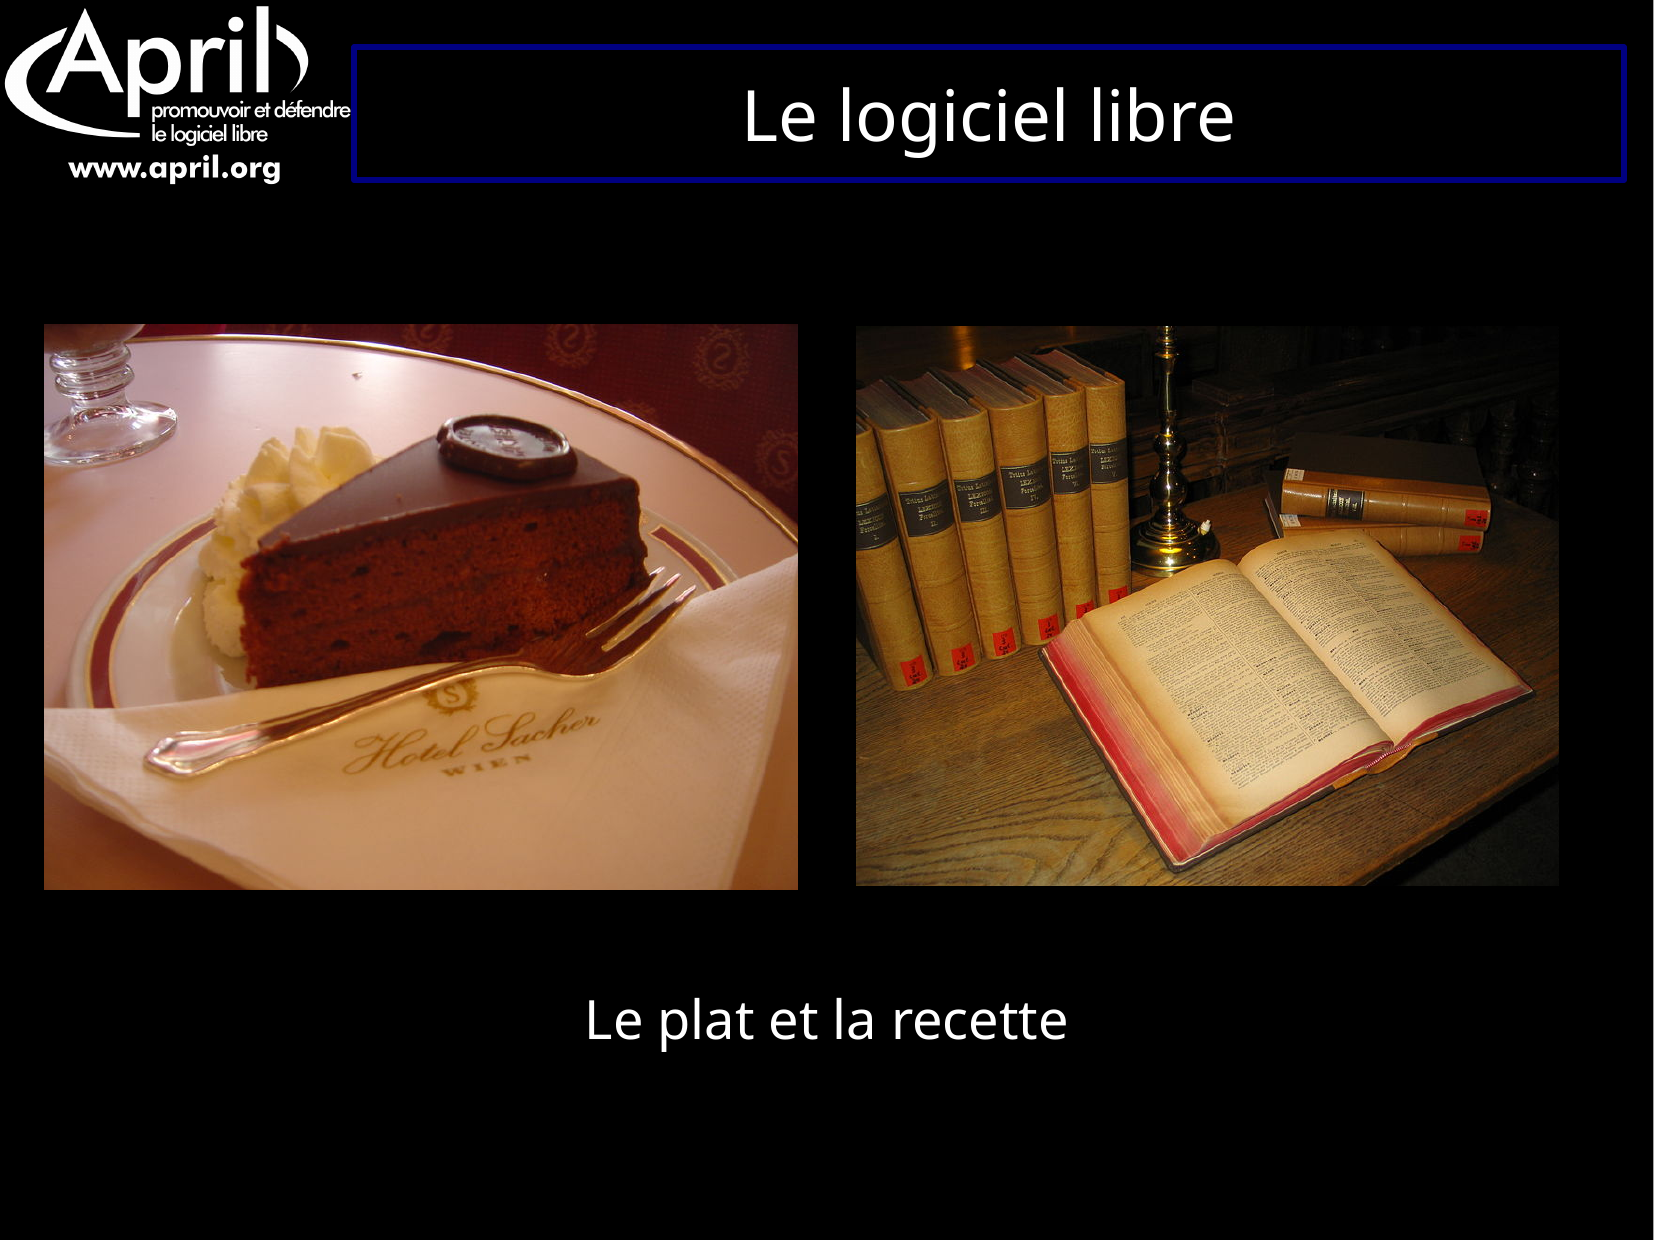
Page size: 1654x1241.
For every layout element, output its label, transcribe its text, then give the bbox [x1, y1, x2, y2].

text_box Le plat et la recette [191, 974, 1462, 1053]
picture [44, 324, 798, 890]
title Le logiciel libre [354, 47, 1625, 181]
picture [0, 0, 355, 200]
picture [856, 326, 1559, 886]
